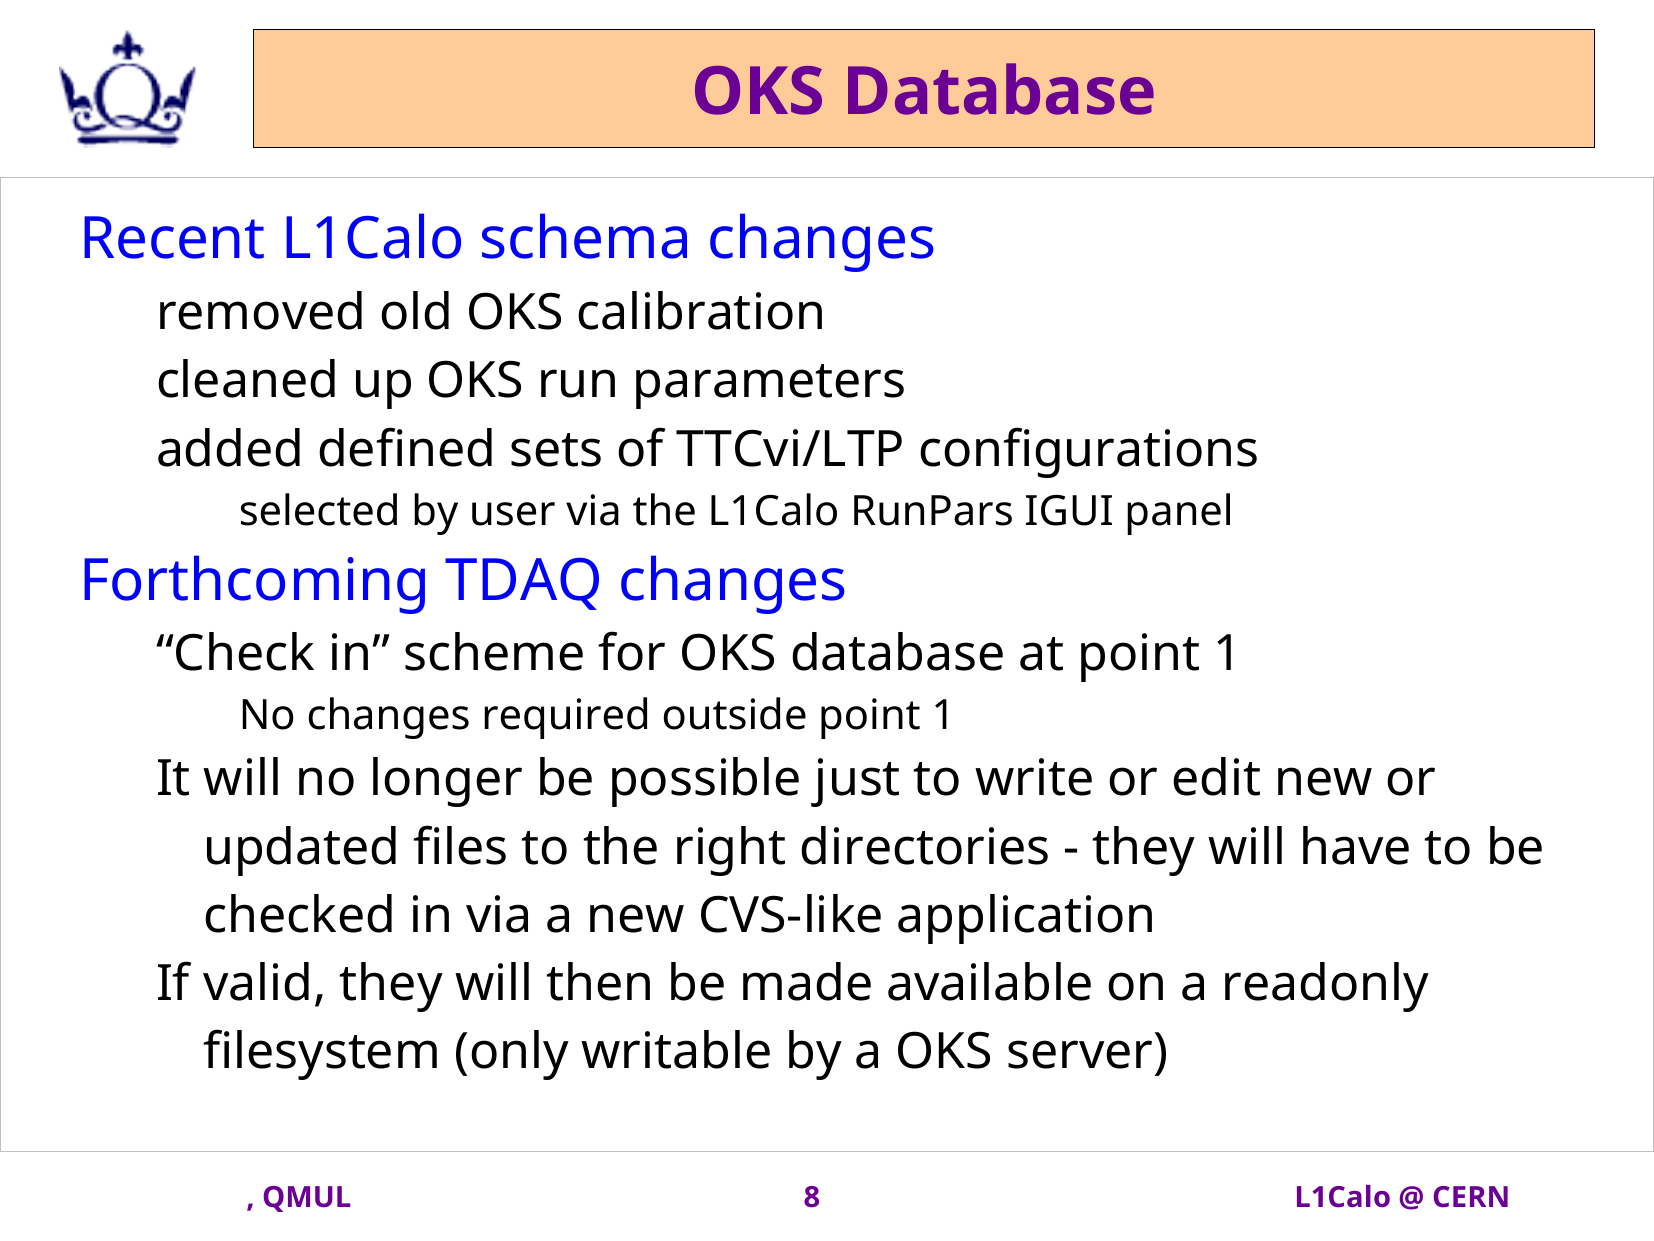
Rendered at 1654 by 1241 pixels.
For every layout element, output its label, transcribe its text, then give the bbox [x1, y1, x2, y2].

list Recent L1Calo schema changes removed old OKS calibration cleaned up OKS run parameters added defined sets of TTCvi/LTP configurations selected by user via the L1Calo RunPars IGUI panel Forthcoming TDAQ changes “Check in” scheme for OKS database at point 1 No changes required outside point 1 It will no longer be possible just to write or edit new or updated files to the right directories - they will have to be checked in via a new CVS-like application If valid, they will then be made available on a readonly filesystem (only writable by a OKS server) [61, 196, 1605, 1117]
picture [59, 29, 200, 148]
title OKS Database [253, 29, 1595, 148]
